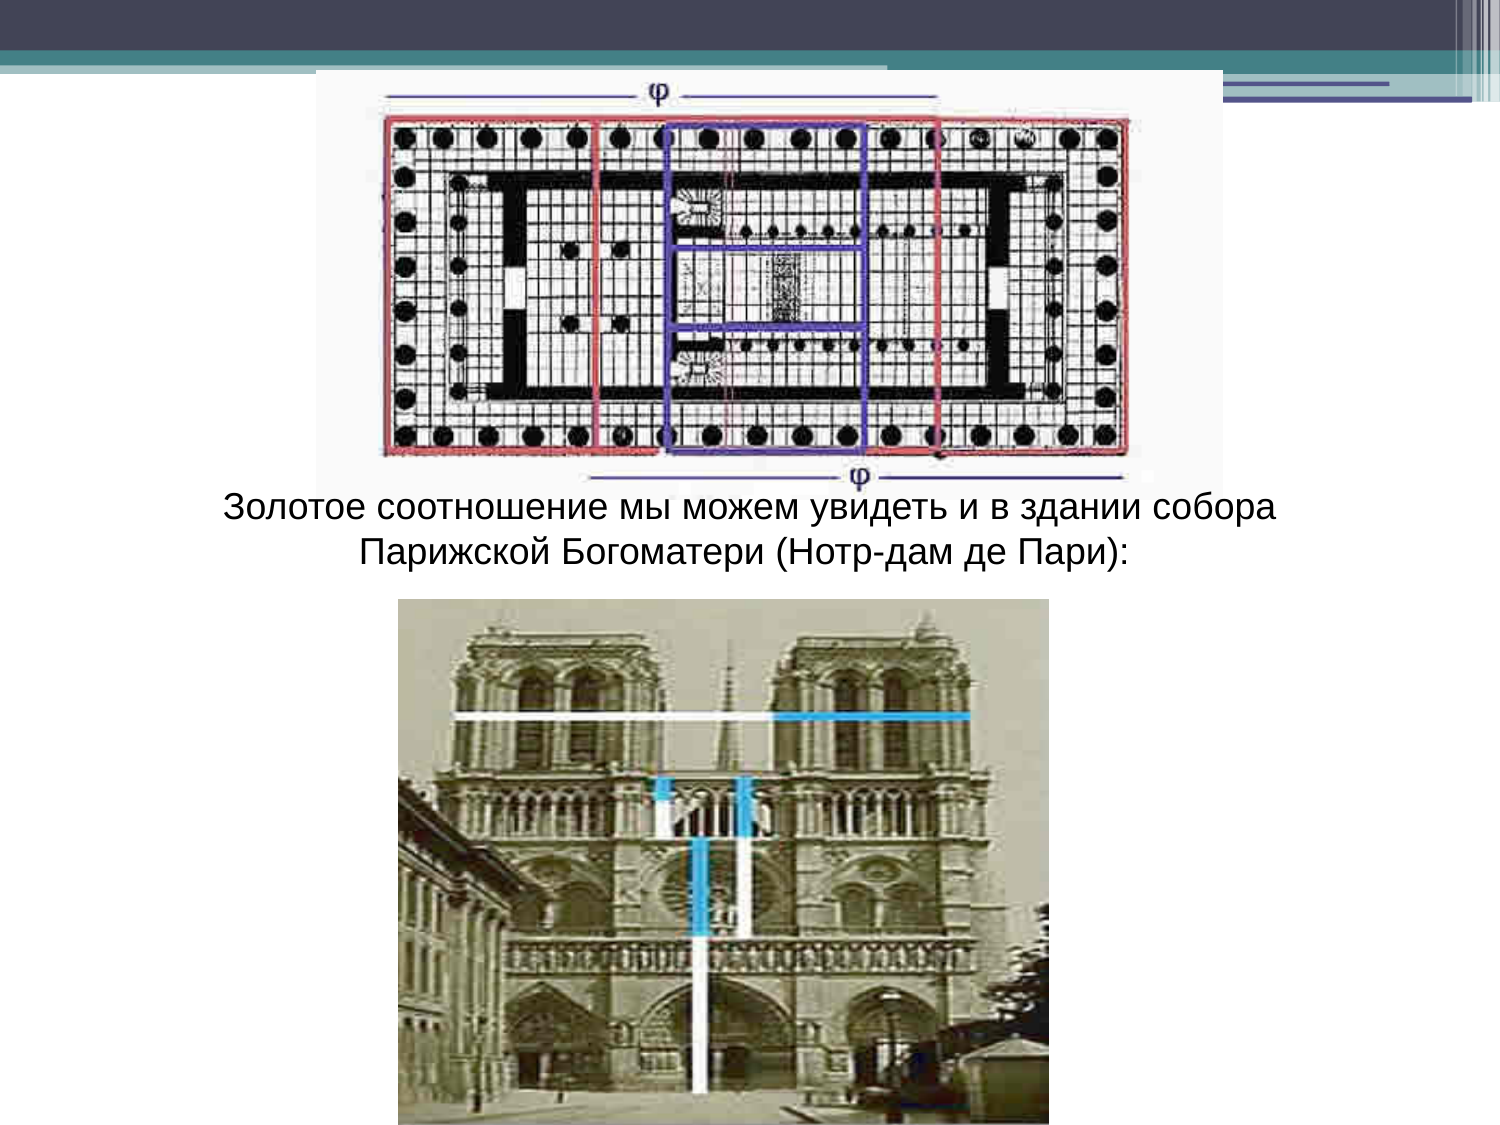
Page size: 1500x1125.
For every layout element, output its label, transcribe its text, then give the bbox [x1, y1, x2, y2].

picture [398, 599, 1049, 1125]
picture [316, 70, 1223, 475]
text_box Золотое соотношение мы можем увидеть и в здании собора Парижской Богоматери (Нотр-дам де Пари): [137, 475, 1363, 580]
